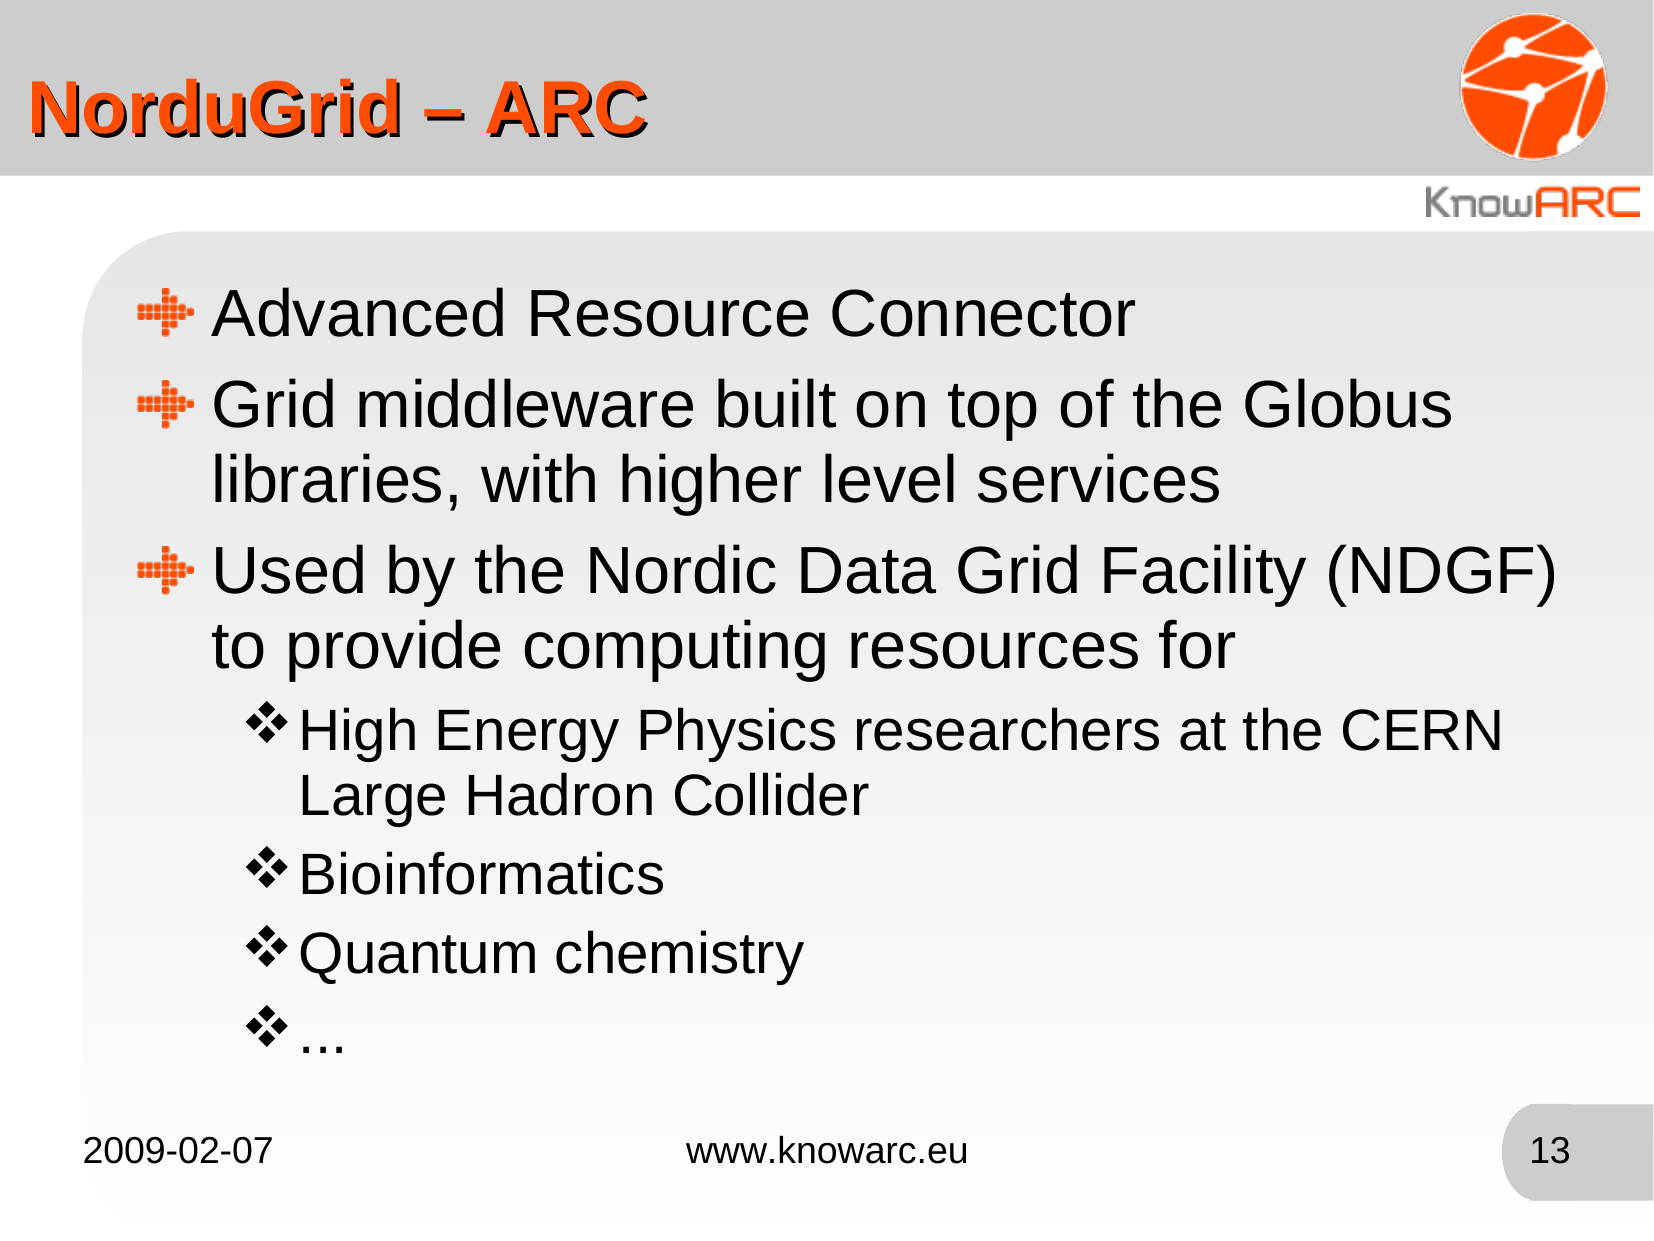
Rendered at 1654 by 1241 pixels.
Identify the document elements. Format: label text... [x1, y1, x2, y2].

picture [1426, 13, 1640, 217]
list Advanced Resource Connector Grid middleware built on top of the Globus libraries, with higher level services Used by the Nordic Data Grid Facility (NDGF) to provide computing resources for High Energy Physics researchers at the CERN Large Hadron Collider Bioinformatics Quantum chemistry ... [137, 275, 1571, 1094]
title NorduGrid – ARC [27, 7, 1365, 209]
